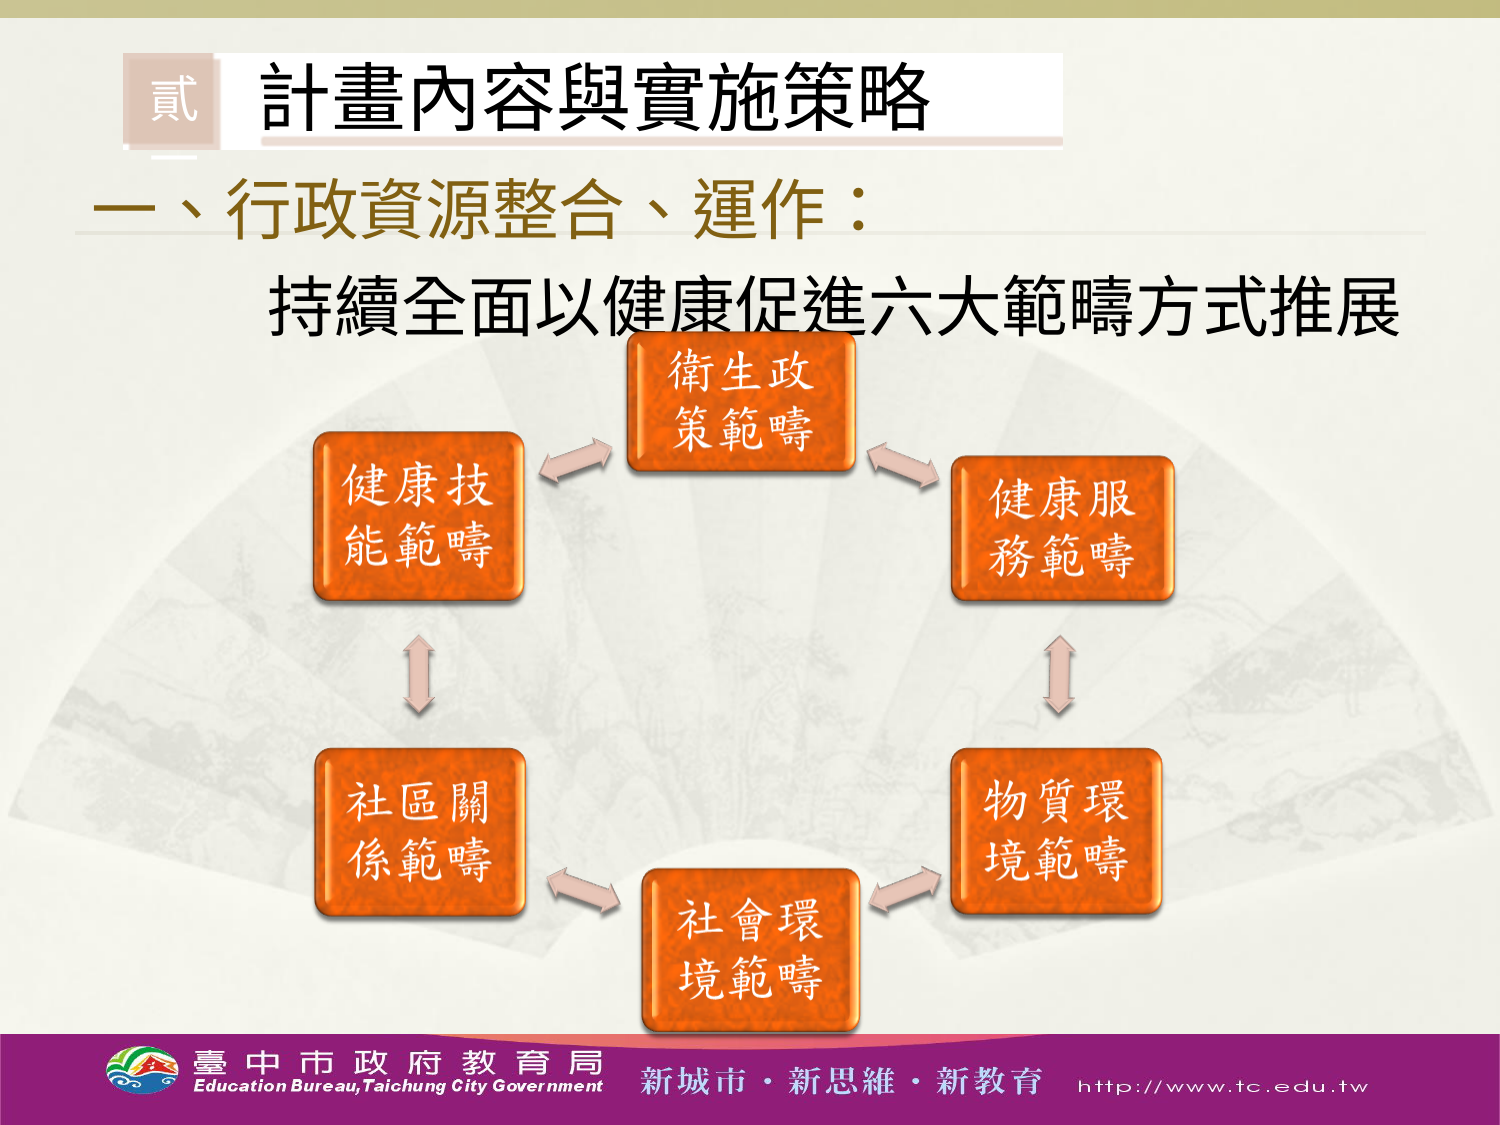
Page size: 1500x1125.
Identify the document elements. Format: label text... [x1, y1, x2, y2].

text_box 貳一 [134, 60, 199, 196]
list 一、行政資源整合、運作： 持續全面以健康促進六大範疇方式推展 [76, 160, 1459, 977]
picture [0, 18, 1500, 1125]
text_box 計畫內容與實施策略 [242, 42, 1377, 149]
